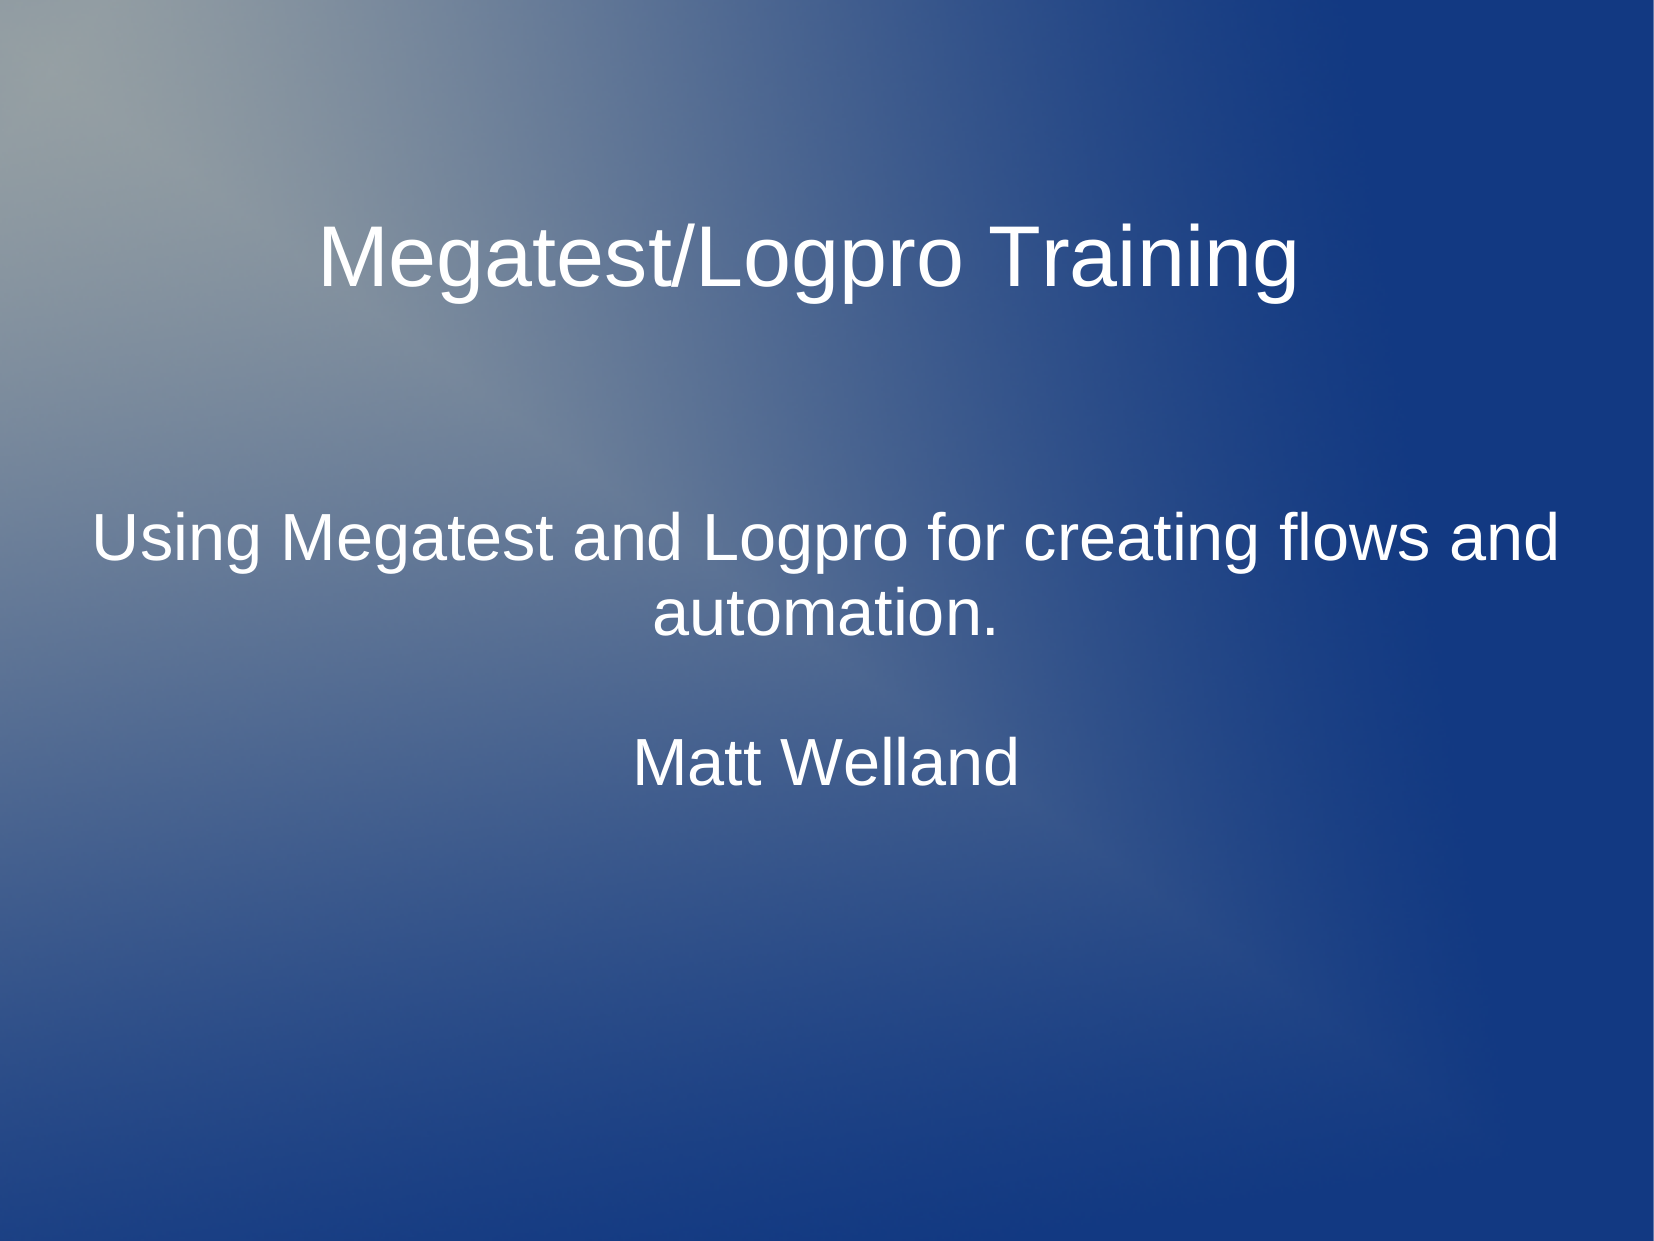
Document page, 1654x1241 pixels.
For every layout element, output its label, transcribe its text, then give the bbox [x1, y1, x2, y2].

subtitle Using Megatest and Logpro for creating flows and automation. Matt Welland [82, 290, 1571, 1010]
title Megatest/Logpro Training [82, 152, 1536, 290]
picture [0, 0, 1654, 1241]
